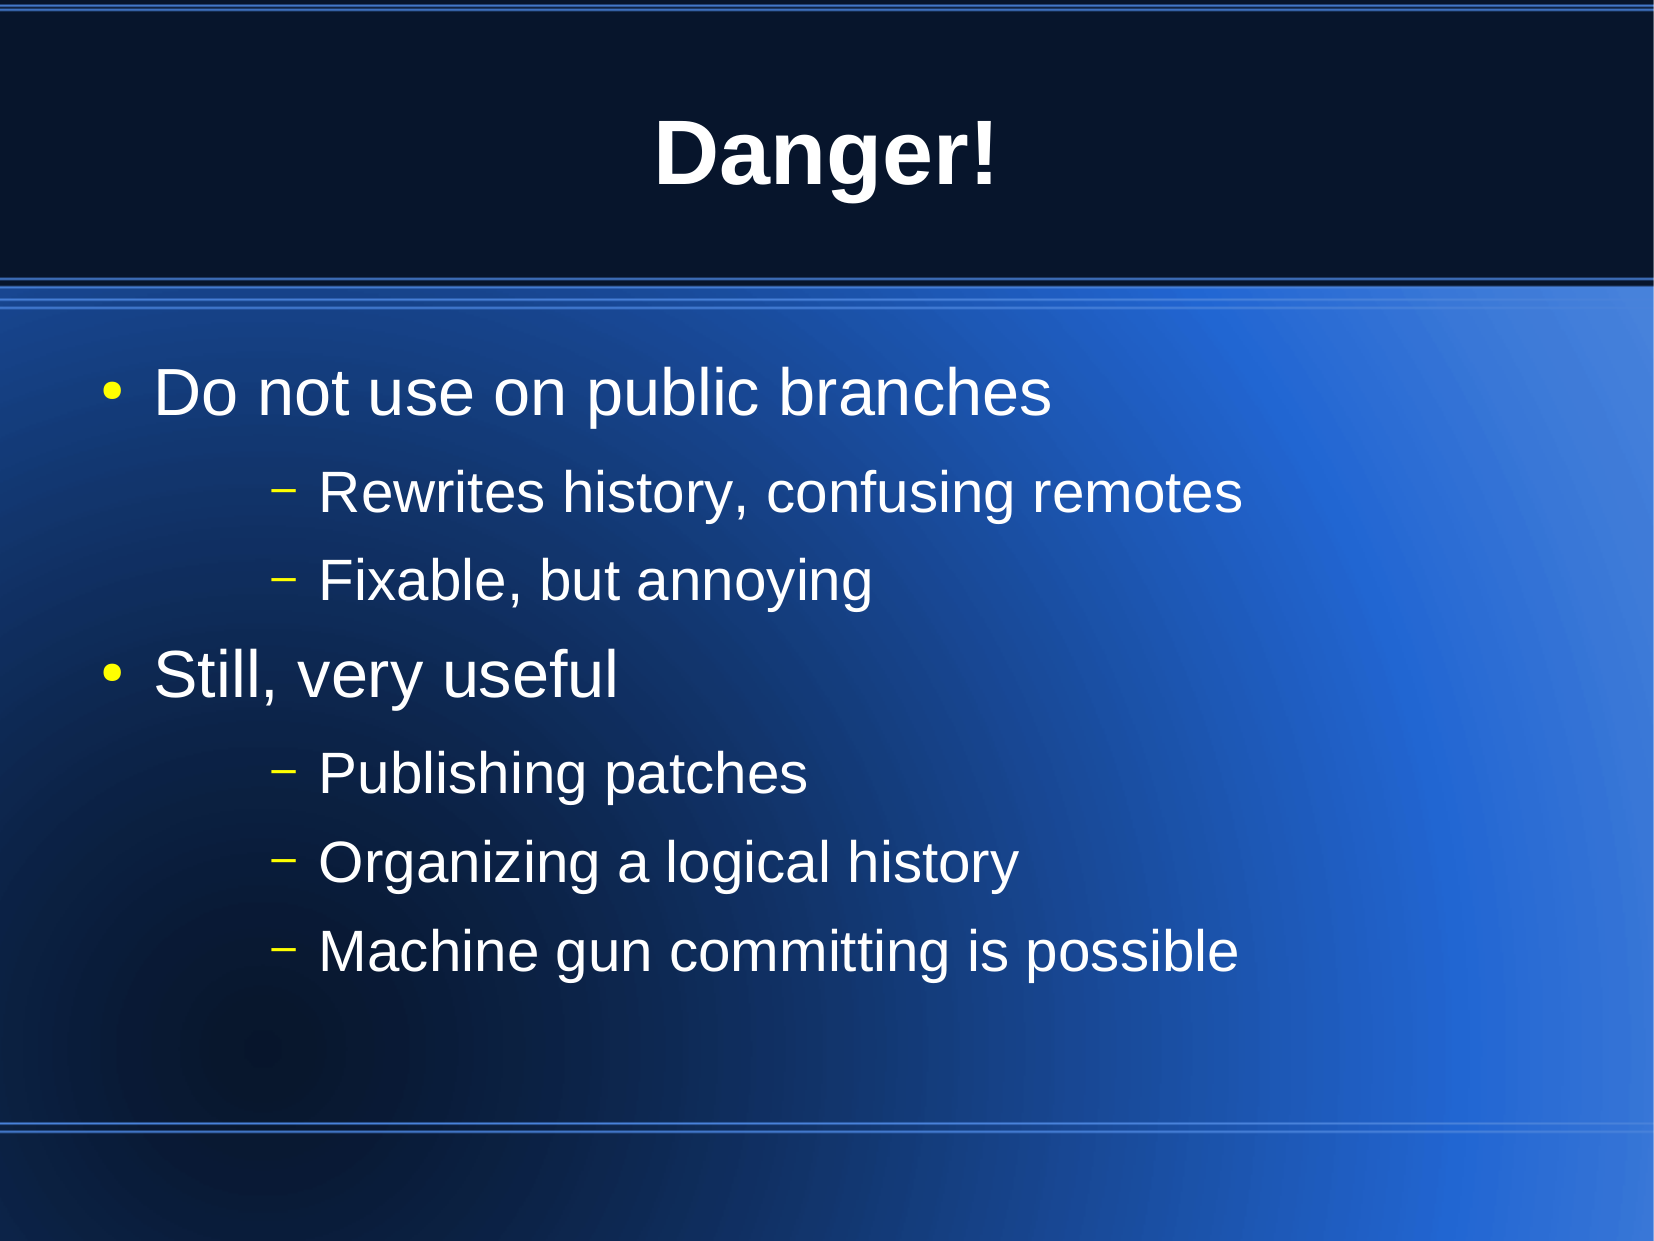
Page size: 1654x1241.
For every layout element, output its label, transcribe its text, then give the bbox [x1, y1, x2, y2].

picture [0, 0, 1654, 1241]
title Danger! [82, 56, 1571, 250]
list Do not use on public branches Rewrites history, confusing remotes Fixable, but annoying Still, very useful Publishing patches Organizing a logical history Machine gun committing is possible [82, 355, 1571, 1043]
